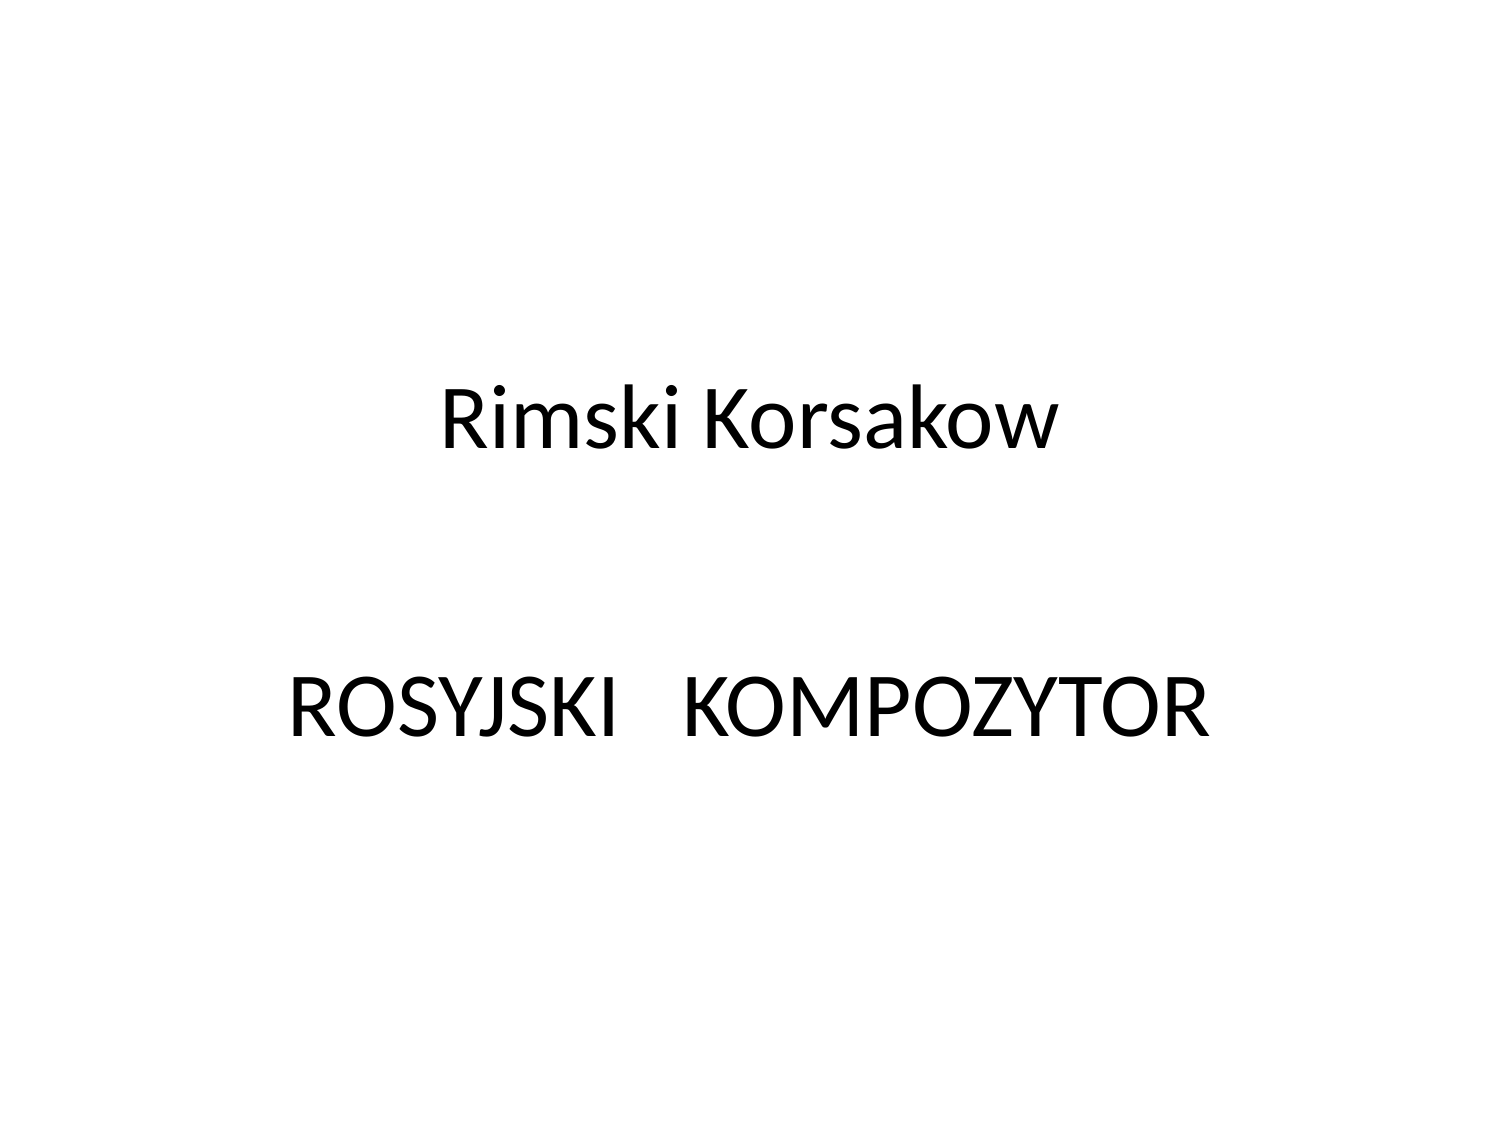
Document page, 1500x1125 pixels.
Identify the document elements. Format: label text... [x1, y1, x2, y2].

title Rimski Korsakow [112, 349, 1388, 591]
subtitle ROSYJSKI KOMPOZYTOR [225, 637, 1275, 925]
